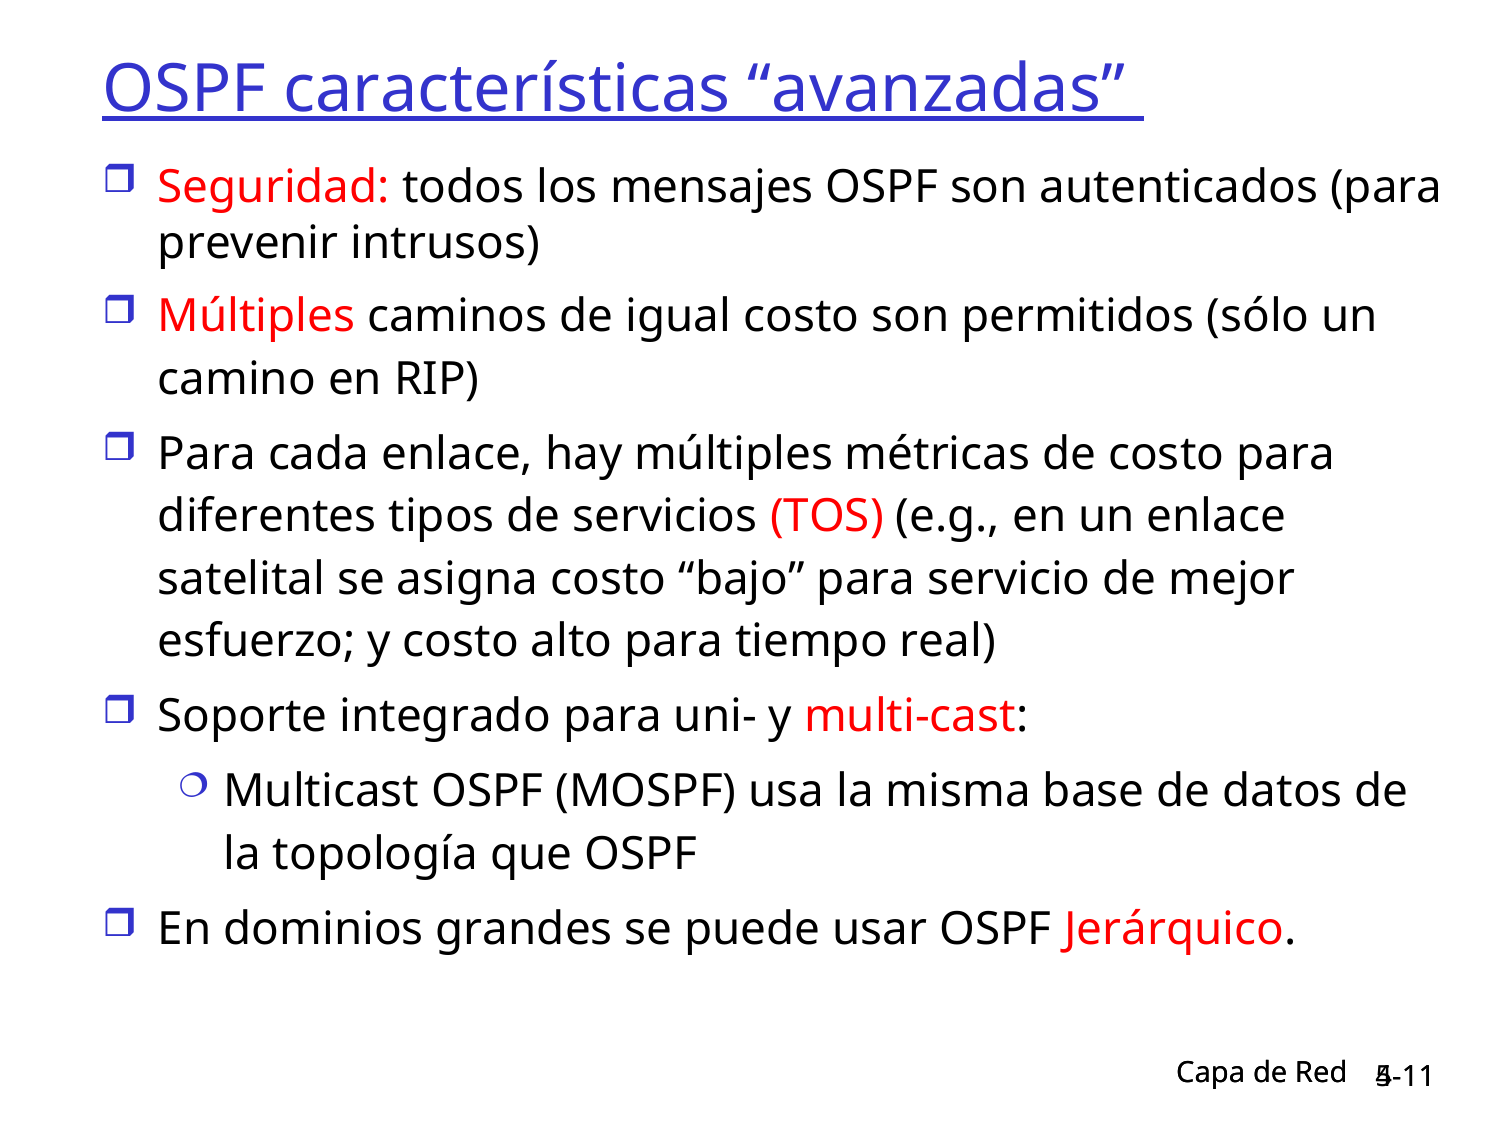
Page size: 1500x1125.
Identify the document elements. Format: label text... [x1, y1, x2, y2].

title OSPF características “avanzadas” [87, 8, 1463, 149]
text_box Capa de Red [887, 1049, 1363, 1097]
list Seguridad: todos los mensajes OSPF son autenticados (para prevenir intrusos) Múltiples caminos de igual costo son permitidos (sólo un camino en RIP) Para cada enlace, hay múltiples métricas de costo para diferentes tipos de servicios (TOS) (e.g., en un enlace satelital se asigna costo “bajo” para servicio de mejor esfuerzo; y costo alto para tiempo real) Soporte integrado para uni- y multi-cast: Multicast OSPF (MOSPF) usa la misma base de datos de la topología que OSPF En dominios grandes se puede usar OSPF Jerárquico. [87, 149, 1463, 1040]
text_box 4-<number> [1339, 1050, 1451, 1125]
